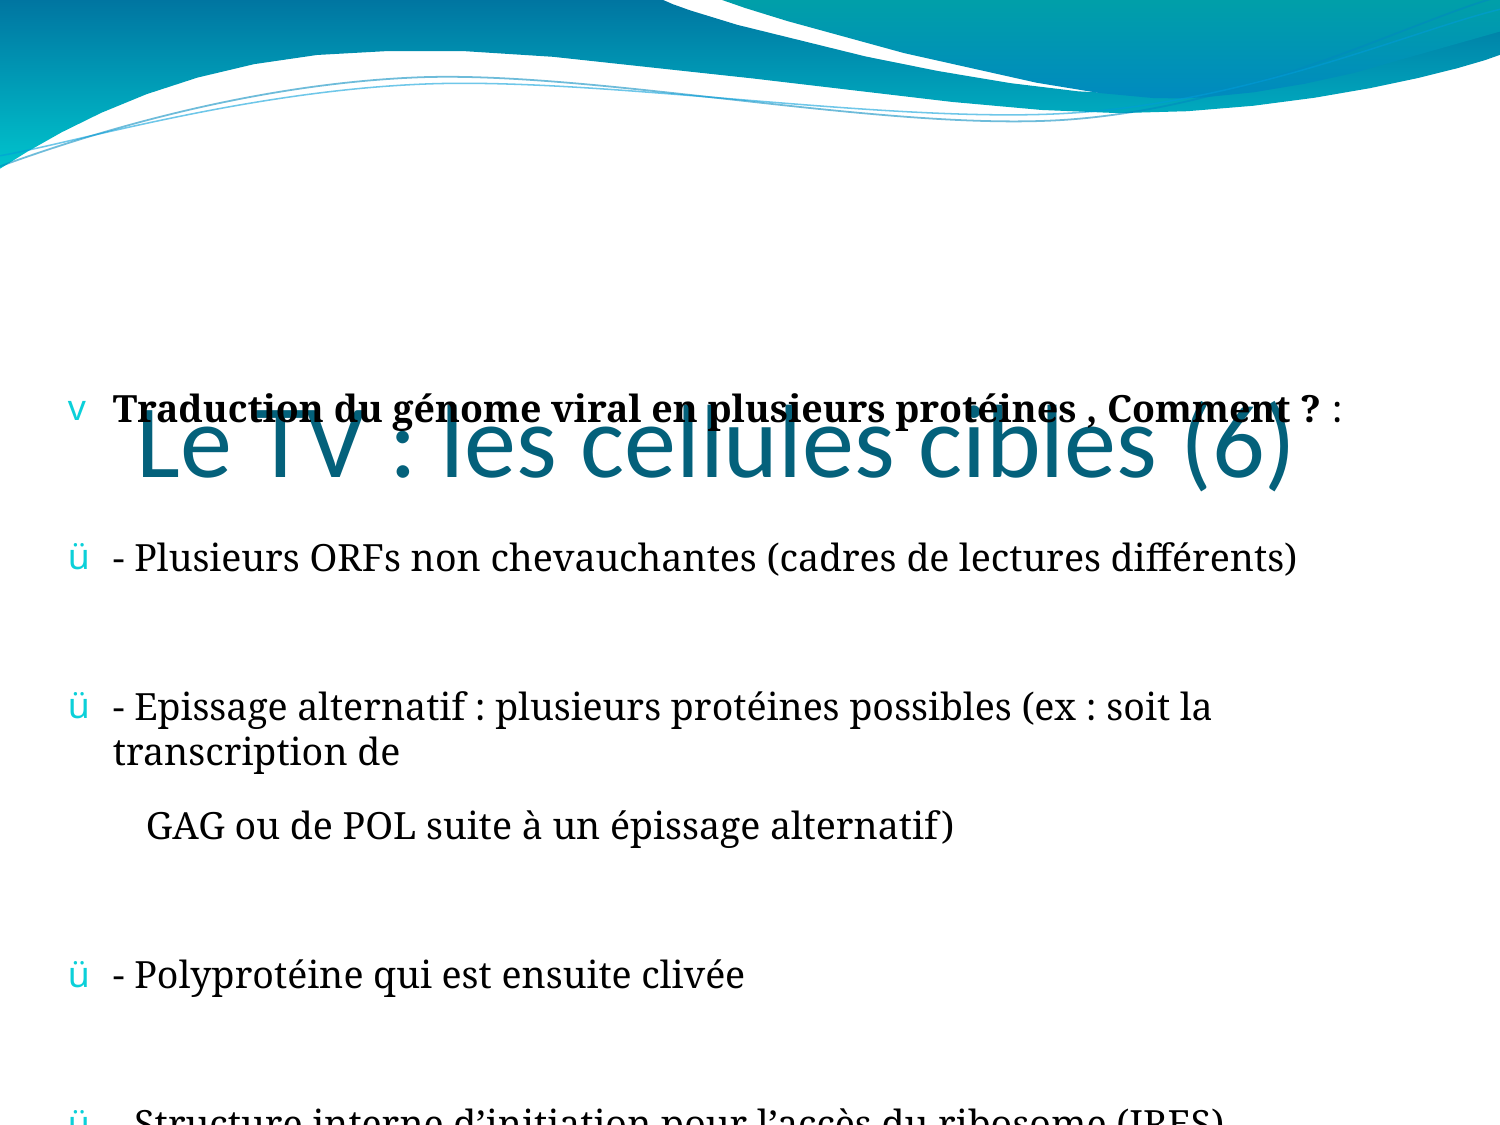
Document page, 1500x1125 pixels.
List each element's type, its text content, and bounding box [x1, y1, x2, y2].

title Le TV : les cellules cibles (6) [75, 115, 1425, 302]
list Traduction du génome viral en plusieurs protéines , Comment ? : - Plusieurs ORFs non chevauchantes (cadres de lectures différents) - Epissage alternatif : plusieurs protéines possibles (ex : soit la transcription de GAG ou de POL suite à un épissage alternatif) - Polyprotéine qui est ensuite clivée - Structure interne d’initiation pour l’accès du ribosome (IRES) [53, 302, 1436, 1059]
